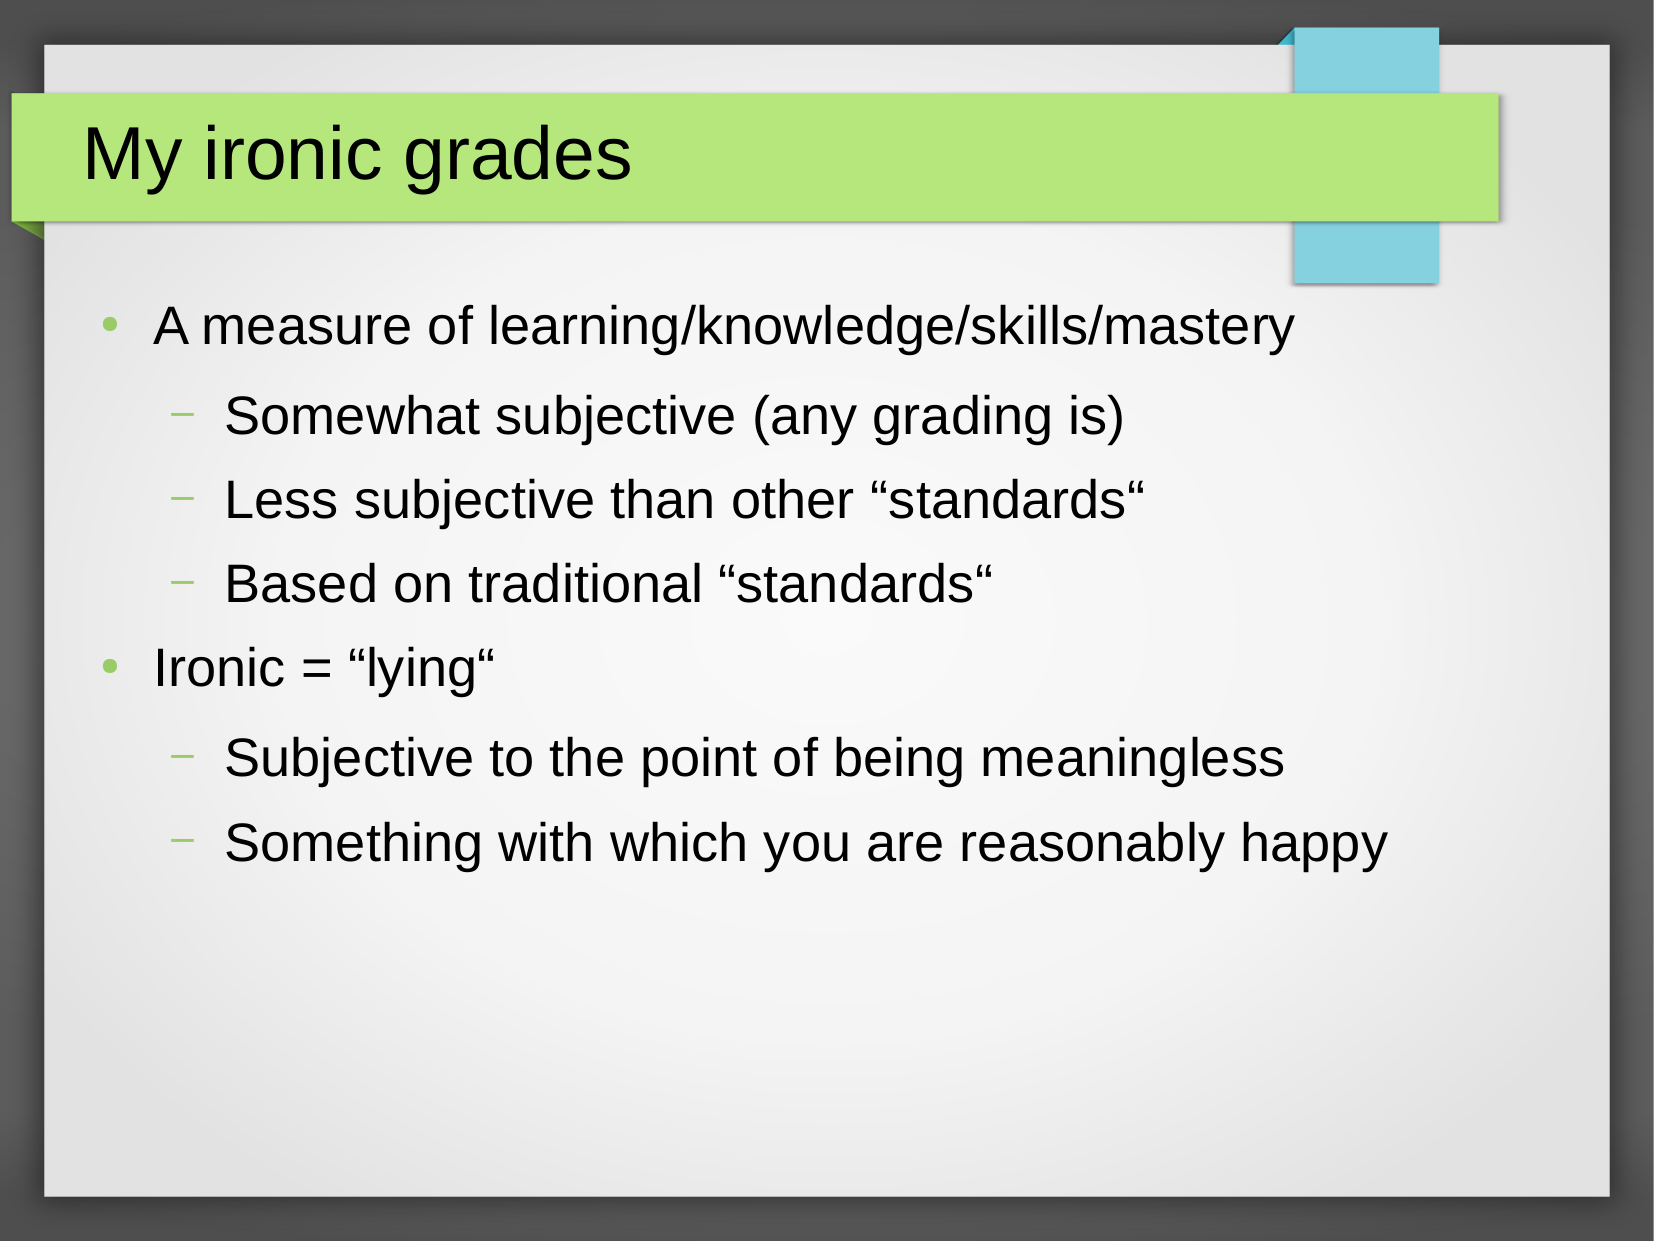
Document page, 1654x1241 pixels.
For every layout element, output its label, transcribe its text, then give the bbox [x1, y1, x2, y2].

title My ironic grades [82, 94, 1264, 213]
picture [0, 0, 1654, 1241]
list A measure of learning/knowledge/skills/mastery Somewhat subjective (any grading is) Less subjective than other “standards“ Based on traditional “standards“ Ironic = “lying“ Subjective to the point of being meaningless Something with which you are reasonably happy [82, 295, 1571, 1015]
